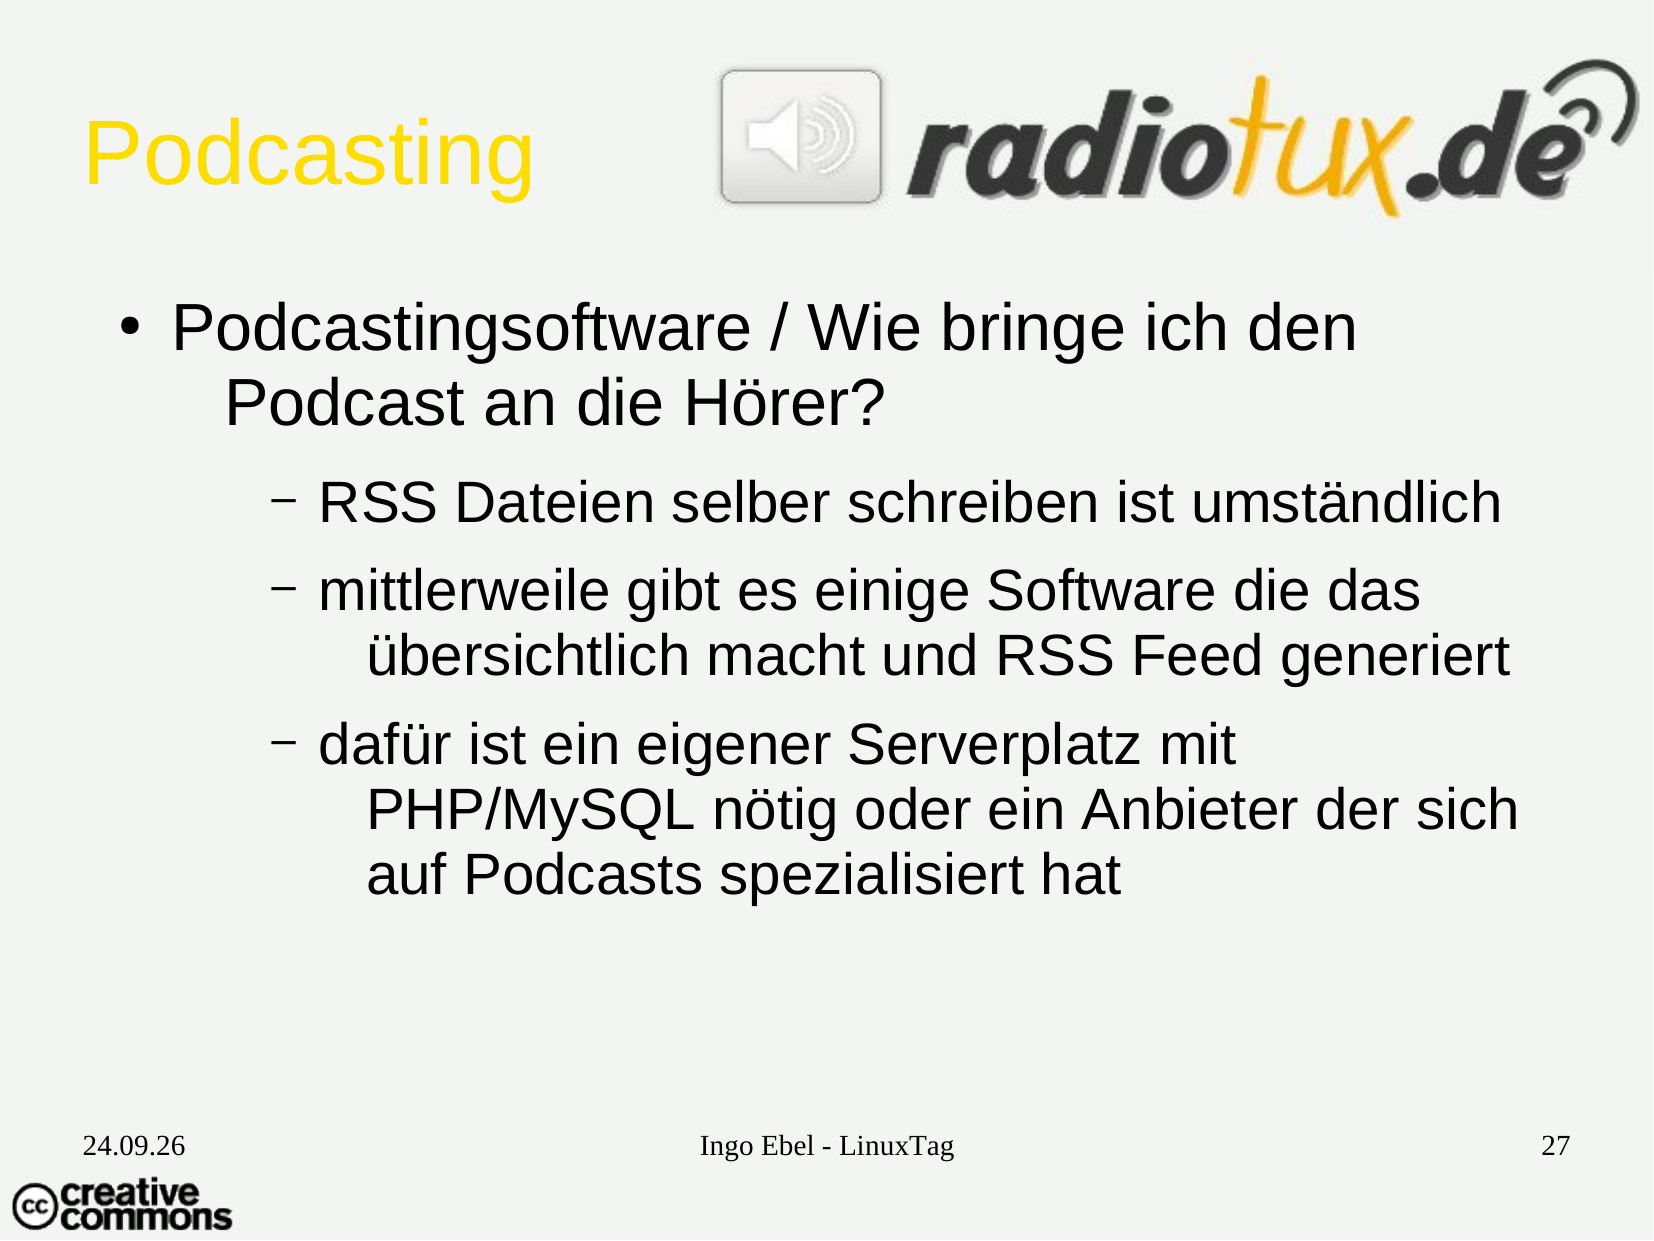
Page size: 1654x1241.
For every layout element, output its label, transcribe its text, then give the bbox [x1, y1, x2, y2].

title Podcasting [82, 49, 1571, 257]
picture [0, 1121, 236, 1240]
list Podcastingsoftware / Wie bringe ich den Podcast an die Hörer? RSS Dateien selber schreiben ist umständlich mittlerweile gibt es einige Software die das übersichtlich macht und RSS Feed generiert dafür ist ein eigener Serverplatz mit PHP/MySQL nötig oder ein Anbieter der sich auf Podcasts spezialisiert hat [82, 290, 1571, 1109]
picture [649, 0, 1654, 266]
